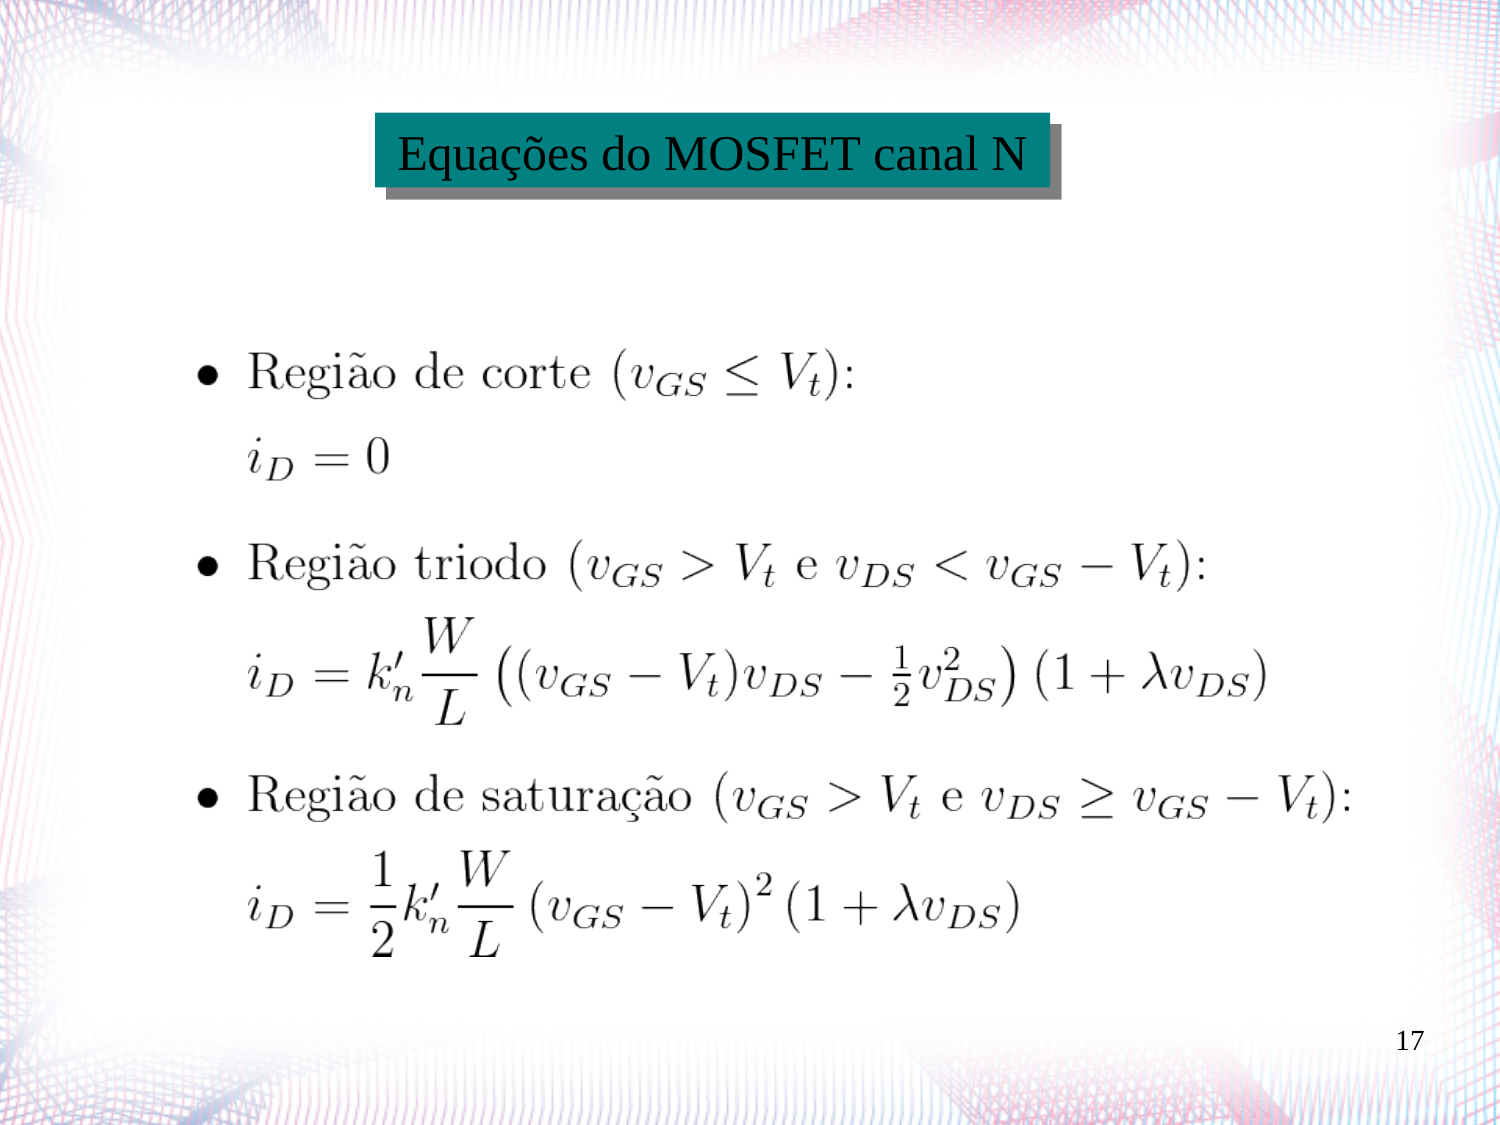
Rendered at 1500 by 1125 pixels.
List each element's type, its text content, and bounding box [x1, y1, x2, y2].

picture [0, 0, 1500, 1125]
text_box Equações do MOSFET canal N [375, 112, 1051, 188]
